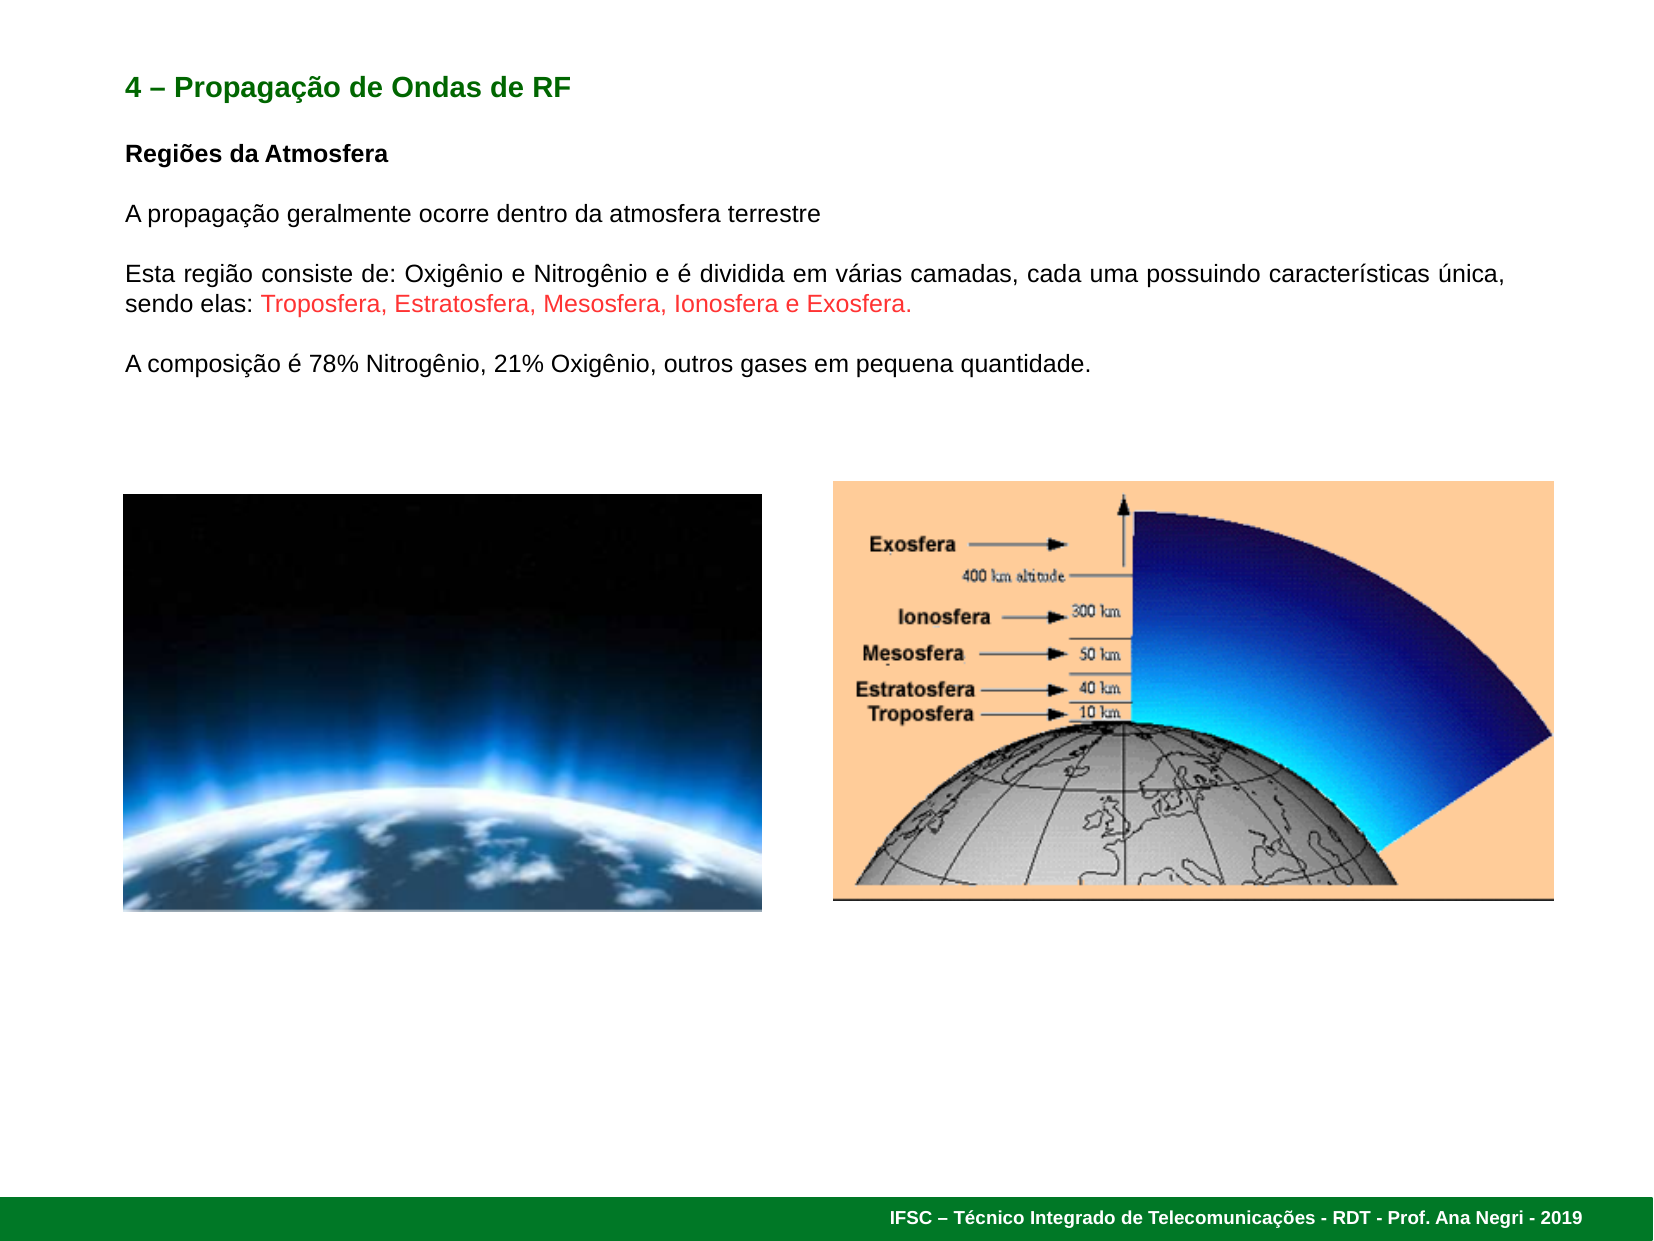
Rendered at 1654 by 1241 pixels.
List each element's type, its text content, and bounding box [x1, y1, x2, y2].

text_box IFSC – Técnico Integrado de Telecomunicações - RDT - Prof. Ana Negri - 2019 [875, 1197, 1653, 1236]
picture [833, 481, 1554, 901]
text_box [0, 1197, 1653, 1241]
picture [123, 494, 762, 912]
text_box 4 – Propagação de Ondas de RF Regiões da Atmosfera A propagação geralmente ocorre dentro da atmosfera terrestre Esta região consiste de: Oxigênio e Nitrogênio e é dividida em várias camadas, cada uma possuindo características única, sendo elas: Troposfera, Estratosfera, Mesosfera, Ionosfera e Exosfera. A composição é 78% Nitrogênio, 21% Oxigênio, outros gases em pequena quantidade. [110, 60, 1524, 750]
